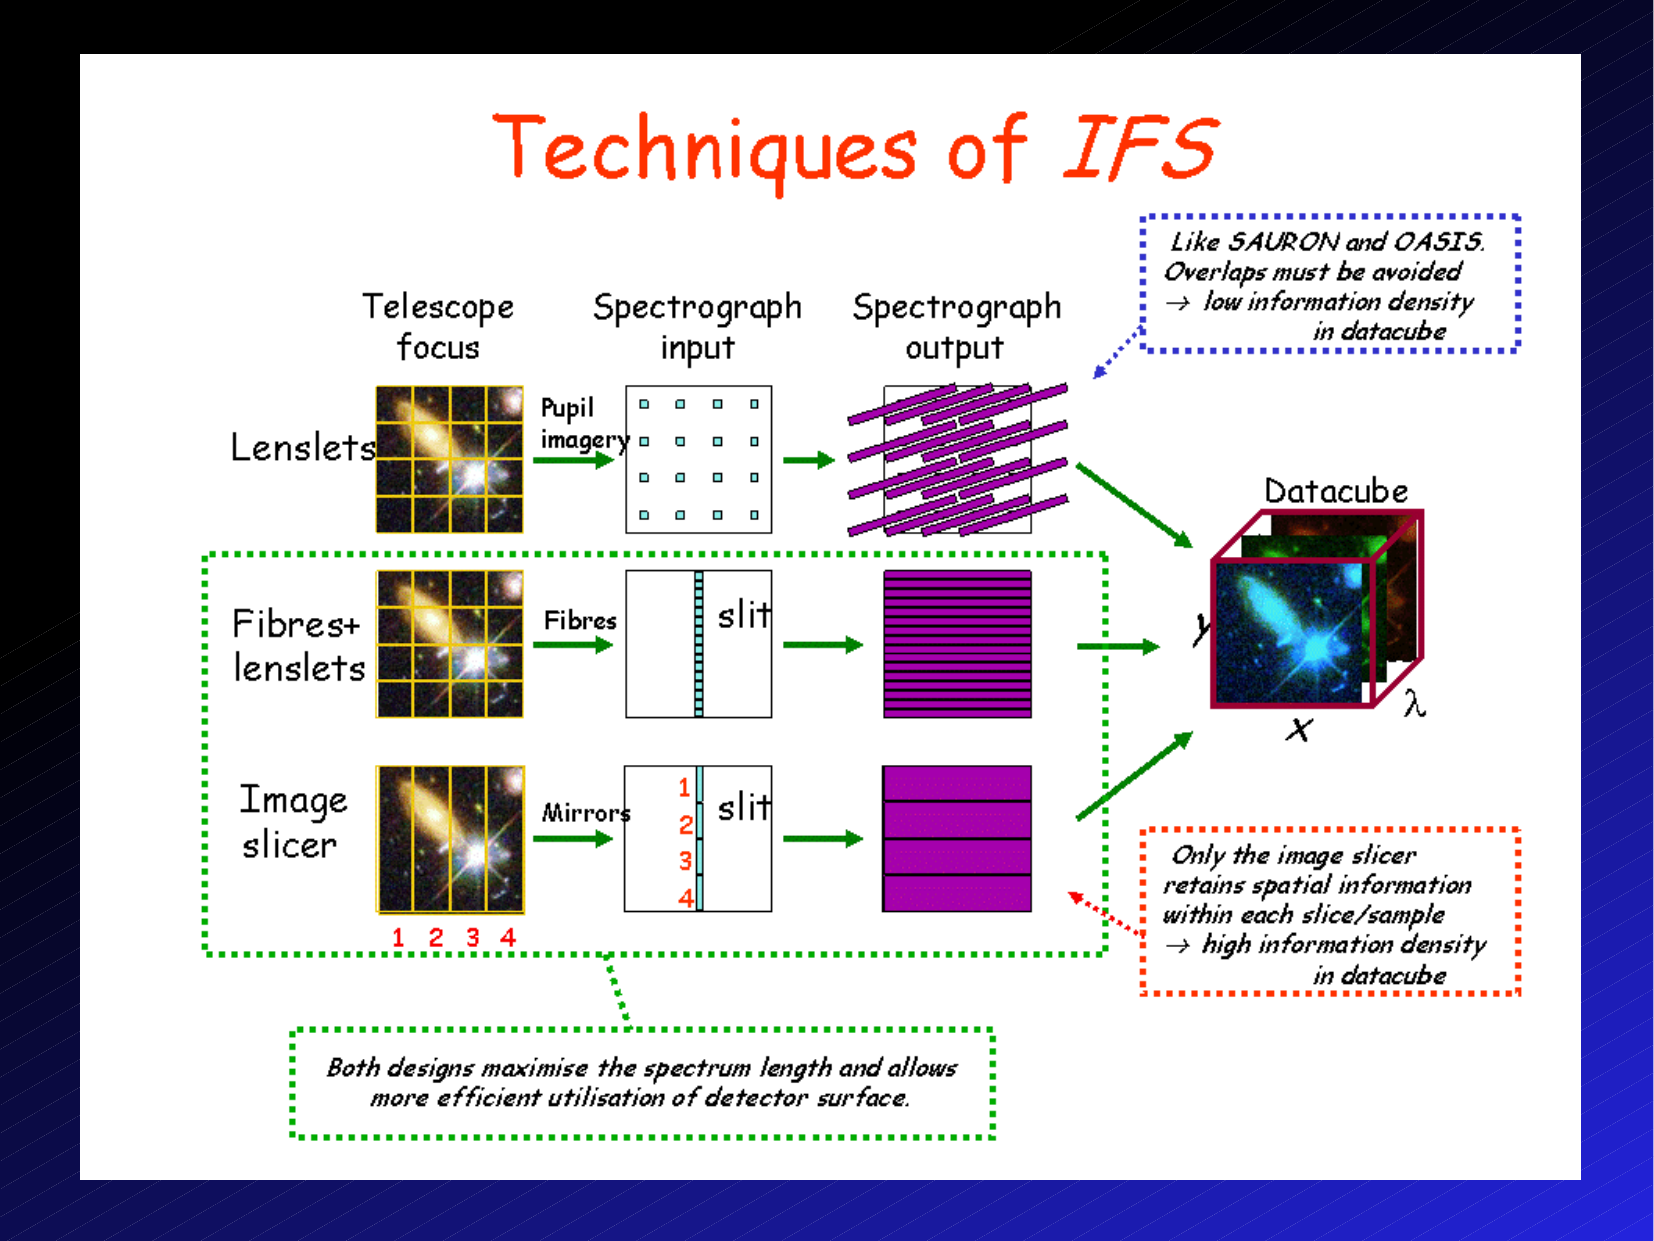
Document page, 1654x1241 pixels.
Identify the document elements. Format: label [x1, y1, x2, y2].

picture [80, 54, 1581, 1180]
